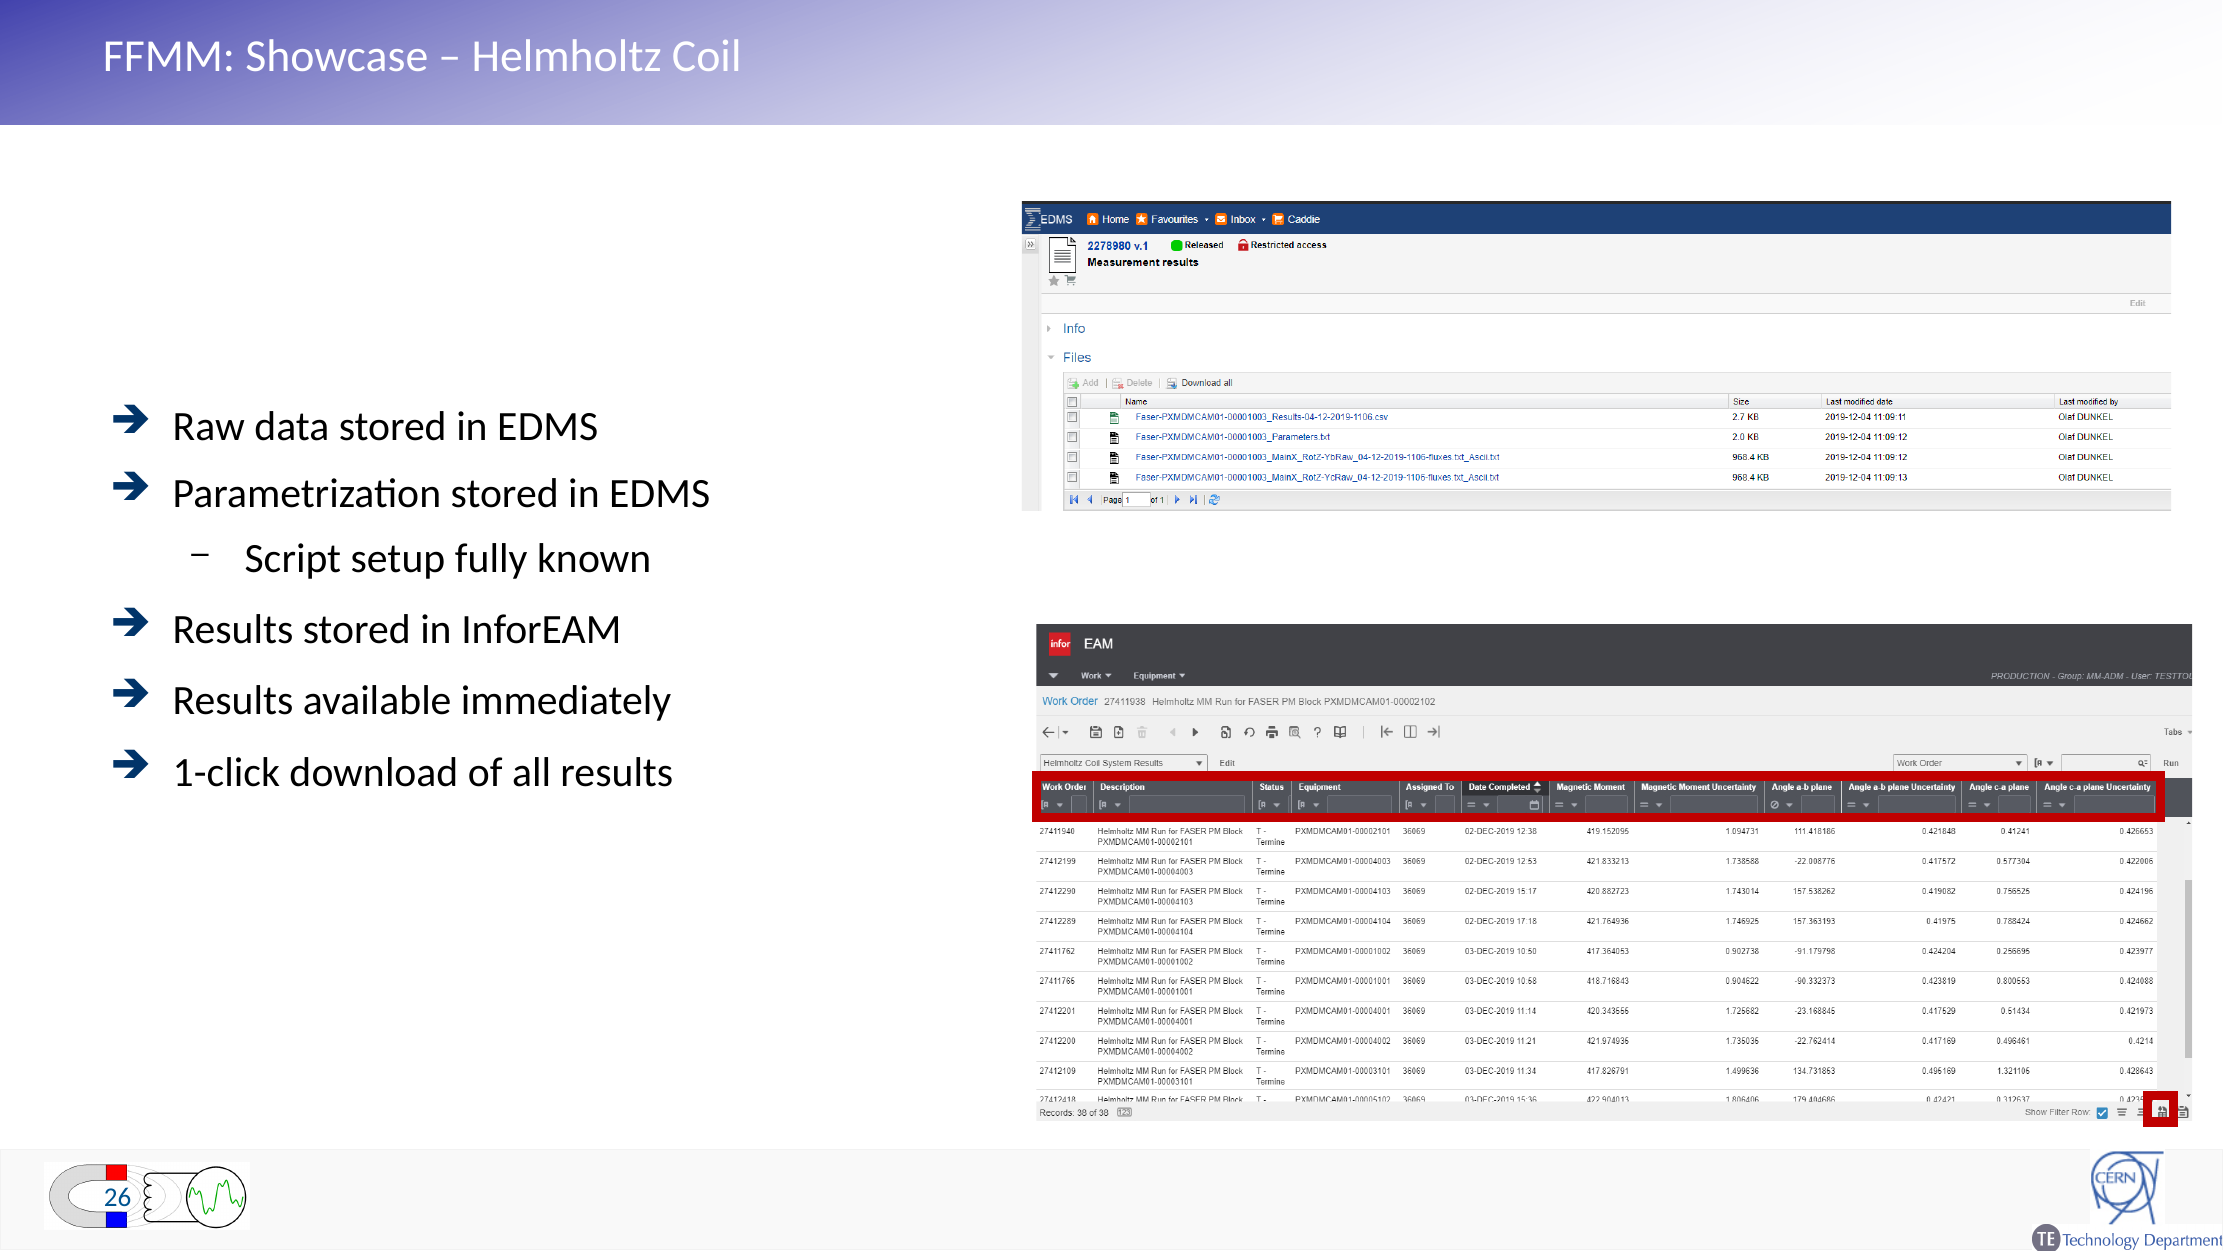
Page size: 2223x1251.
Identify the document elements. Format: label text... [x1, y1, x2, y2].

picture [44, 1162, 250, 1230]
picture [2152, 1100, 2169, 1117]
picture [1036, 624, 2193, 1121]
picture [2112, 781, 2156, 813]
list Raw data stored in EDMS Parametrization stored in EDMS Script setup fully known Results stored in InforEAM Results available immediately 1-click download of all results [94, 175, 2112, 1027]
picture [2032, 1149, 2223, 1251]
title FFMM: Showcase – Helmholtz Coil [94, 0, 1642, 107]
picture [2112, 201, 2172, 511]
